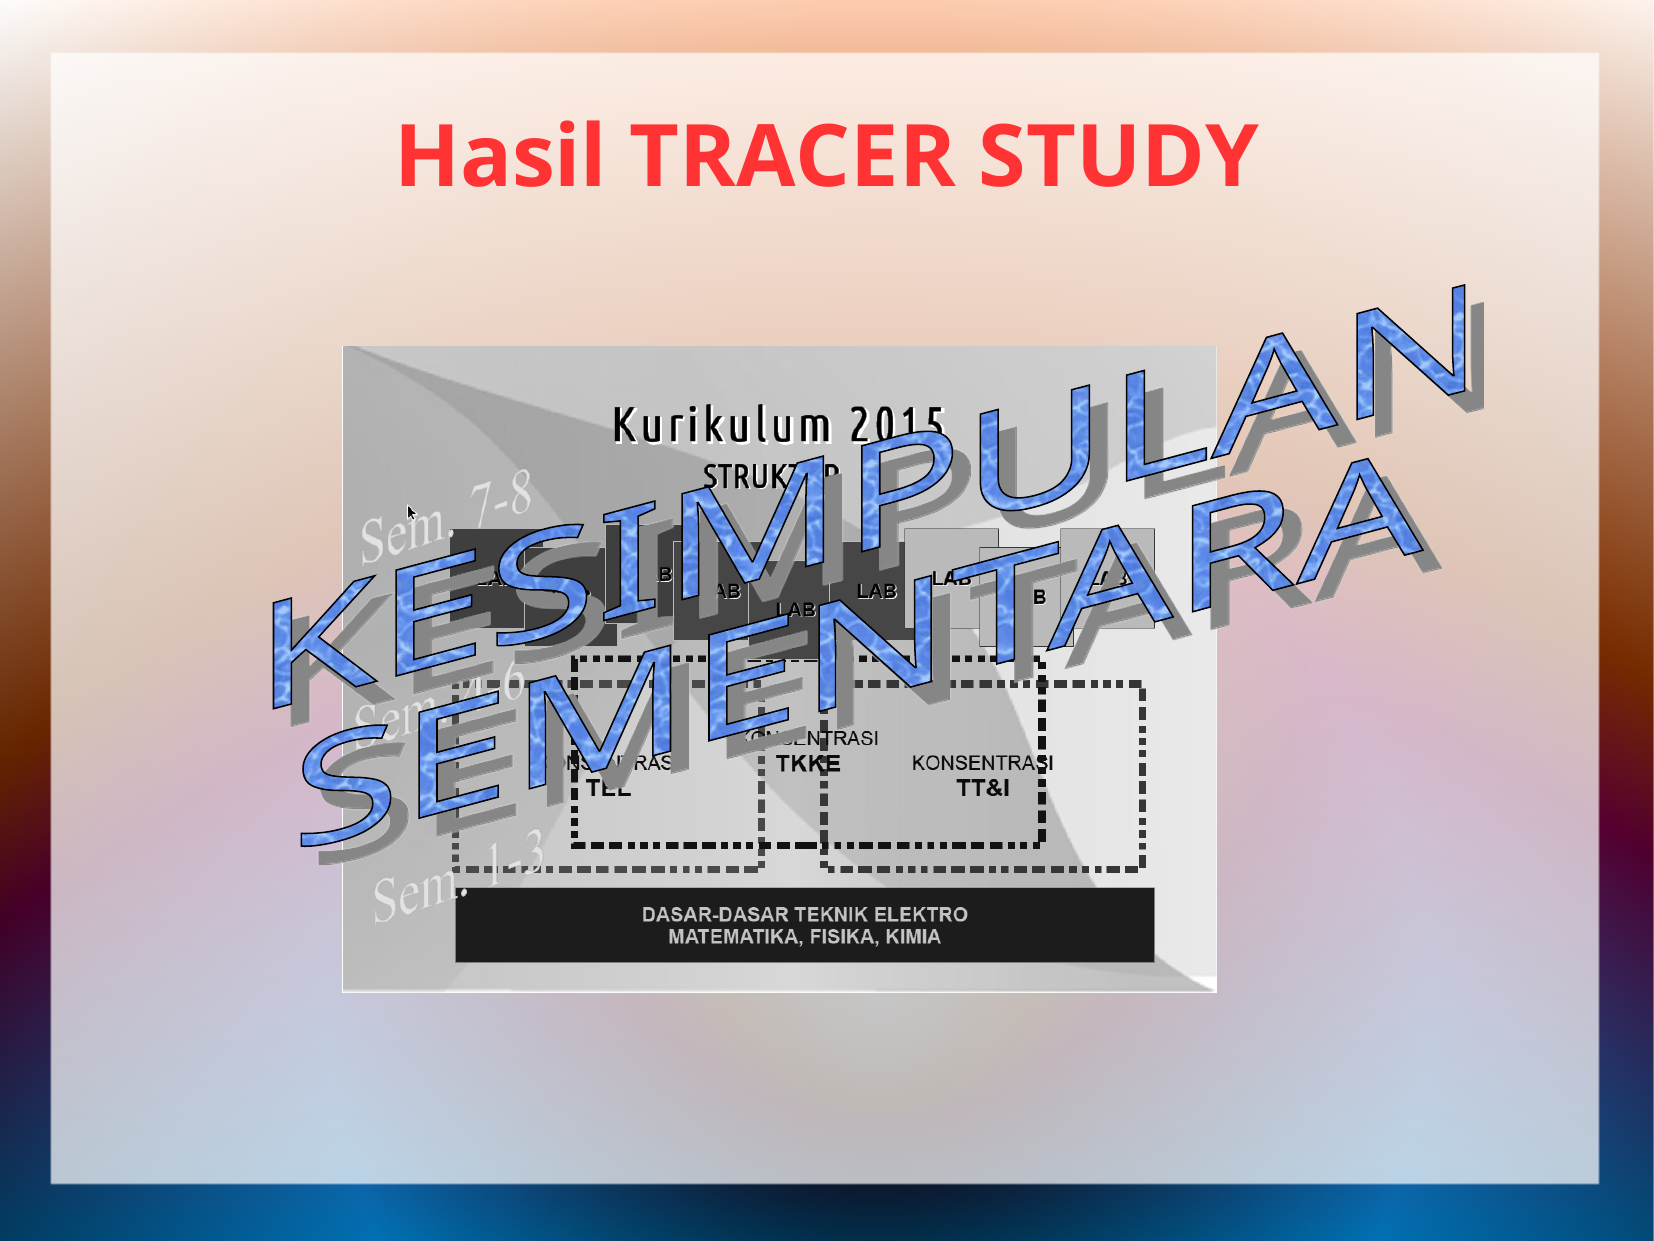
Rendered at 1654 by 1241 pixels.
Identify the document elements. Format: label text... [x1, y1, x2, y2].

text_box KESIMPULAN SEMENTARA [419, 691, 499, 819]
text_box KESIMPULAN SEMENTARA [396, 549, 476, 677]
text_box KESIMPULAN SEMENTARA [529, 645, 671, 789]
text_box KESIMPULAN SEMENTARA [1126, 370, 1207, 482]
text_box KESIMPULAN SEMENTARA [682, 456, 824, 600]
text_box KESIMPULAN SEMENTARA [1357, 284, 1465, 420]
text_box KESIMPULAN SEMENTARA [603, 501, 655, 621]
text_box KESIMPULAN SEMENTARA [497, 524, 587, 646]
text_box KESIMPULAN SEMENTARA [1211, 333, 1338, 459]
text_box KESIMPULAN SEMENTARA [301, 725, 391, 847]
text_box KESIMPULAN SEMENTARA [273, 575, 377, 709]
text_box KESIMPULAN SEMENTARA [952, 541, 1059, 665]
picture [0, 0, 1654, 1241]
text_box KESIMPULAN SEMENTARA [980, 385, 1090, 511]
text_box KESIMPULAN SEMENTARA [861, 431, 953, 552]
text_box KESIMPULAN SEMENTARA [1192, 490, 1294, 612]
text_box KESIMPULAN SEMENTARA [709, 613, 789, 741]
text_box KESIMPULAN SEMENTARA [1046, 525, 1174, 651]
text_box KESIMPULAN SEMENTARA [1296, 458, 1424, 584]
title Hasil TRACER STUDY [82, 49, 1571, 257]
text_box KESIMPULAN SEMENTARA [819, 575, 932, 712]
